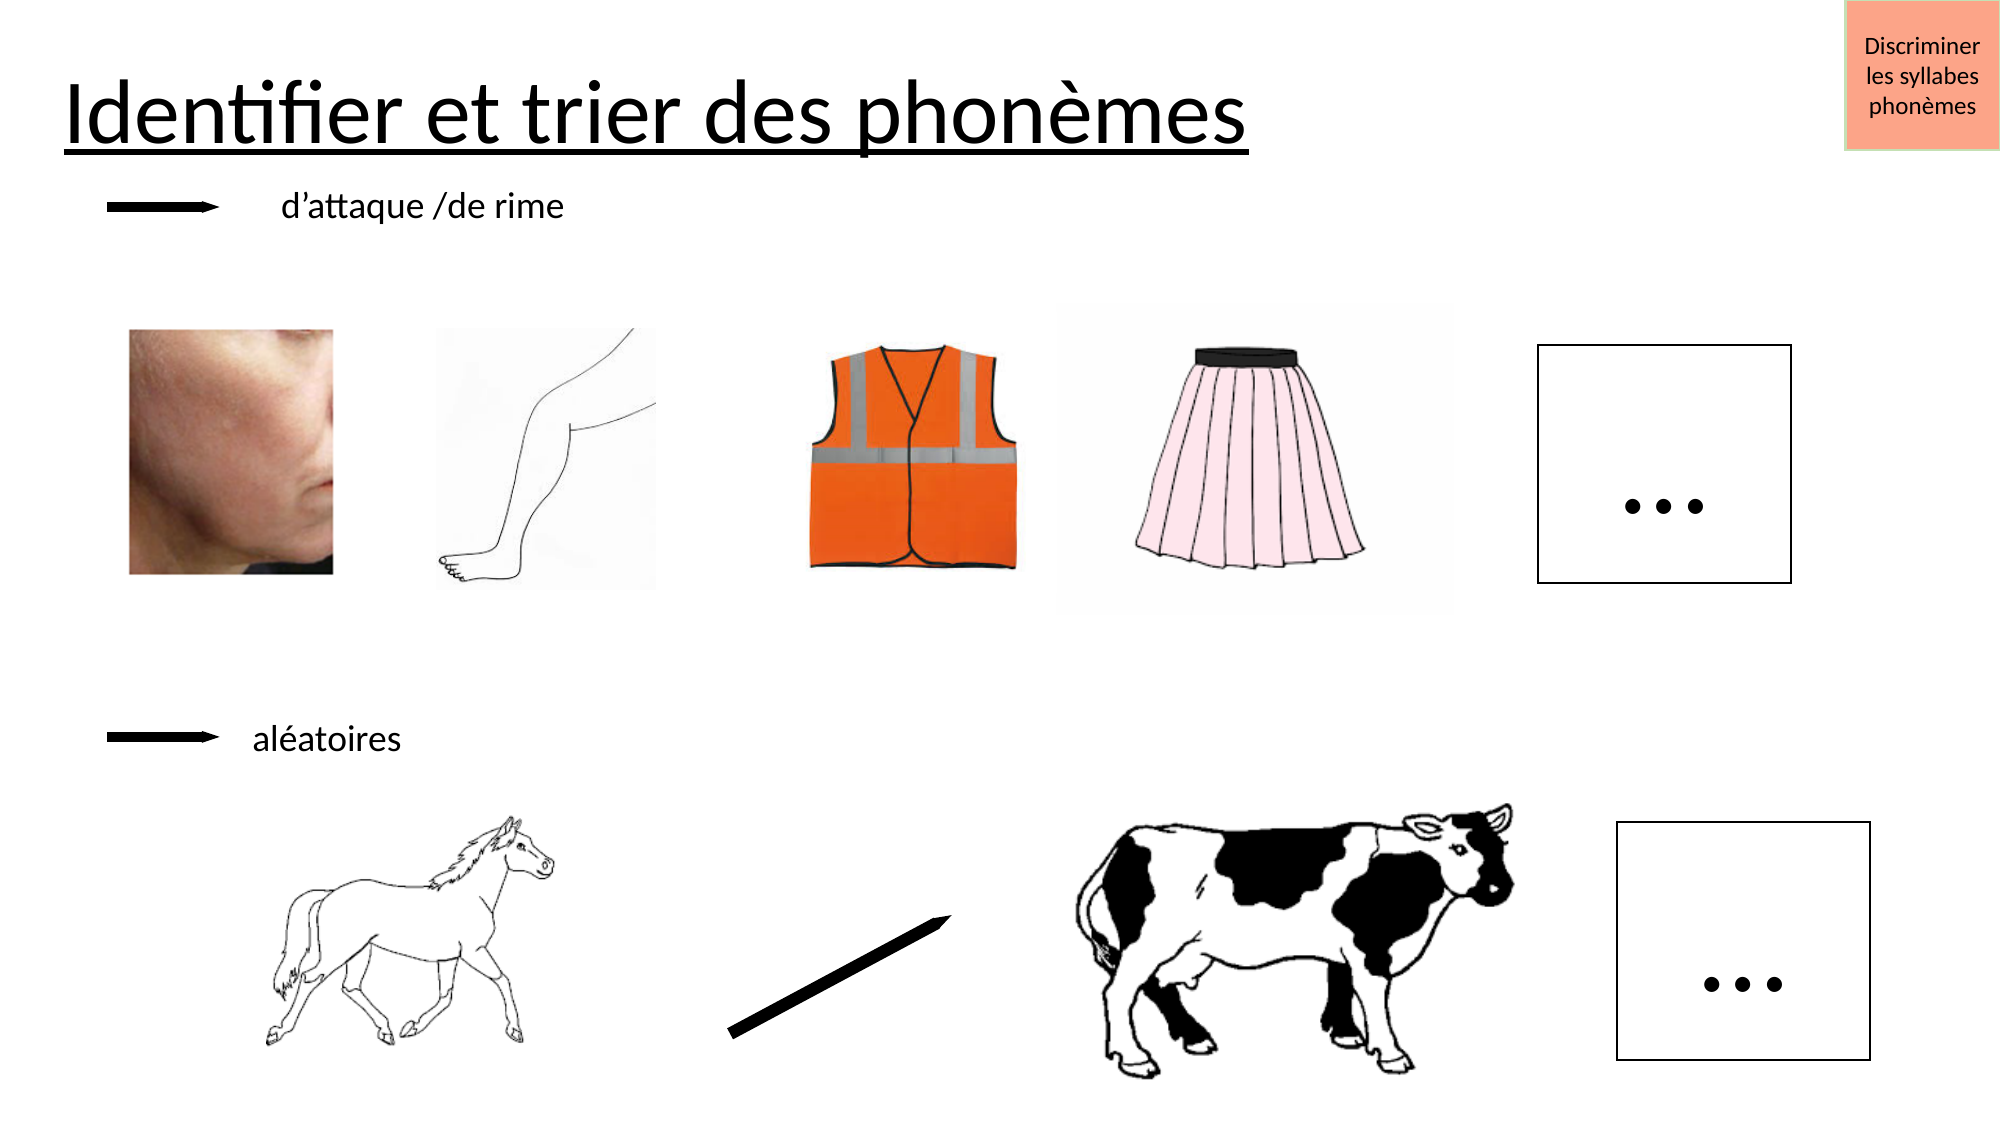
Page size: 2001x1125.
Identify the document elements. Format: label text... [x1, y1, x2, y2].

text_box … [1617, 822, 1870, 1060]
picture [1073, 802, 1518, 1081]
text_box Discriminer les syllabes phonèmes [1846, 0, 2000, 150]
text_box aléatoires [237, 707, 417, 767]
picture [776, 303, 1454, 615]
text_box Identifier et trier des phonèmes [49, 44, 1265, 169]
picture [112, 317, 355, 584]
text_box d’attaque /de rime [266, 174, 580, 234]
picture [436, 328, 656, 590]
picture [266, 795, 557, 1087]
text_box … [1538, 345, 1791, 583]
